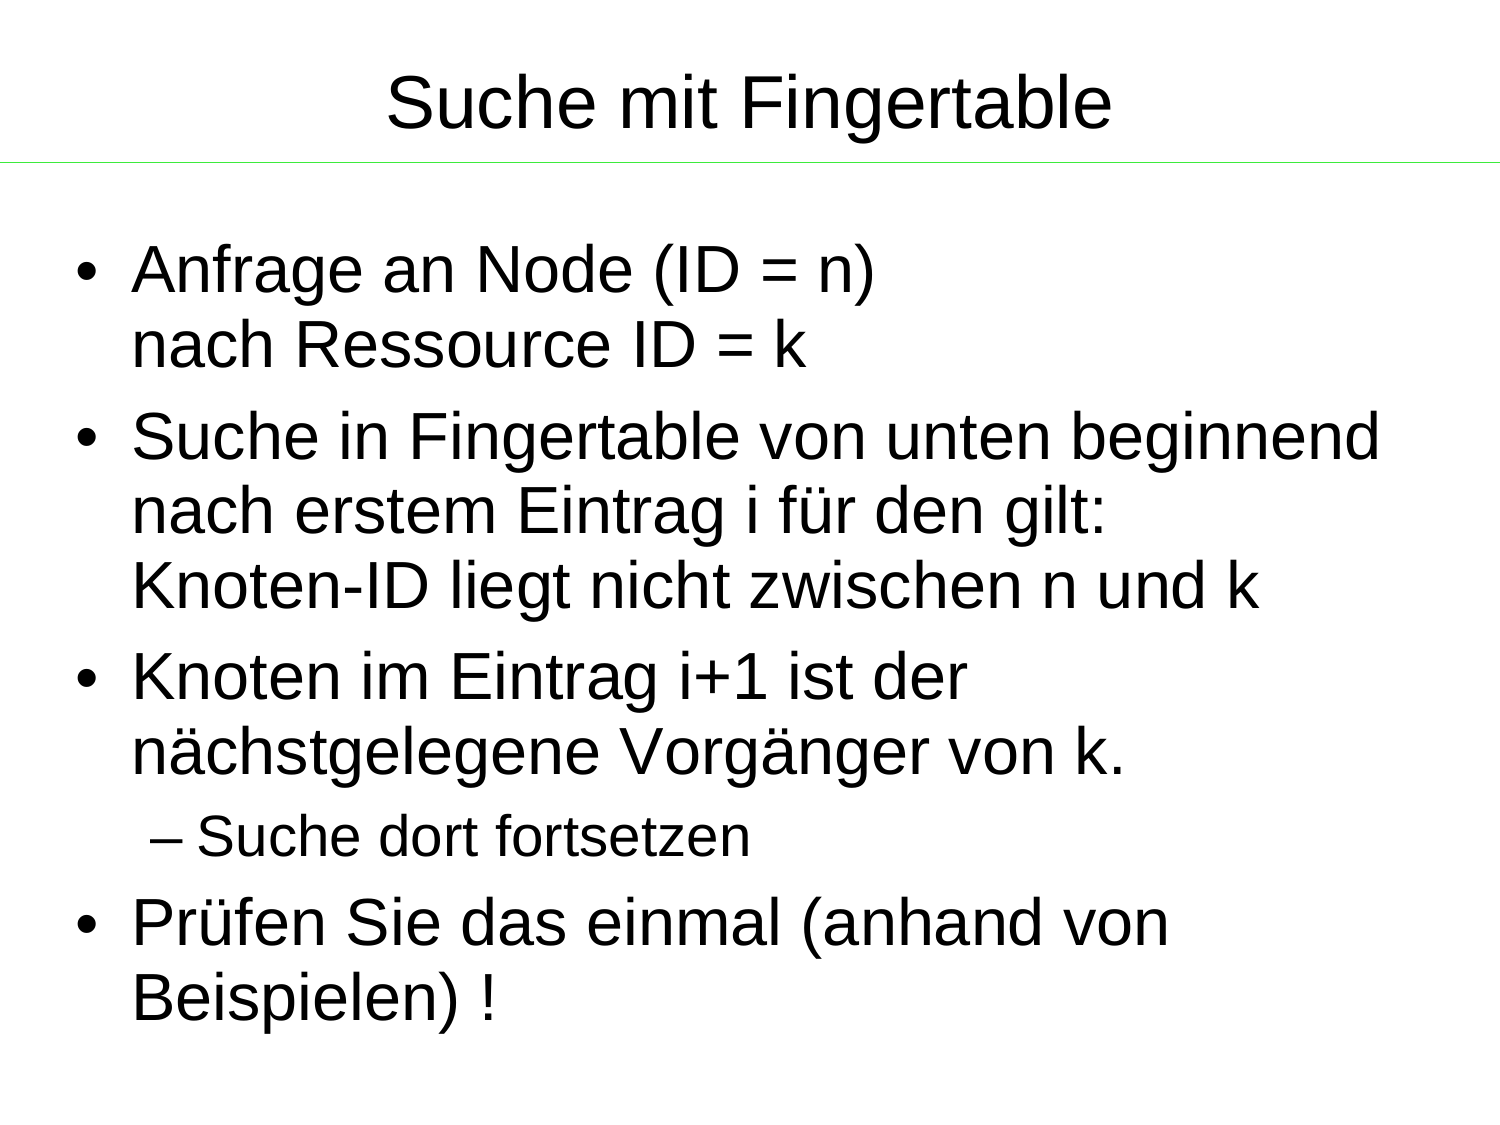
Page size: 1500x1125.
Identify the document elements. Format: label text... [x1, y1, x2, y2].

title Suche mit Fingertable [75, 57, 1426, 148]
list Anfrage an Node (ID = n) nach Ressource ID = k Suche in Fingertable von unten beginnend nach erstem Eintrag i für den gilt: Knoten-ID liegt nicht zwischen n und k Knoten im Eintrag i+1 ist der nächstgelegene Vorgänger von k. Suche dort fortsetzen Prüfen Sie das einmal (anhand von Beispielen) ! [75, 232, 1426, 1035]
